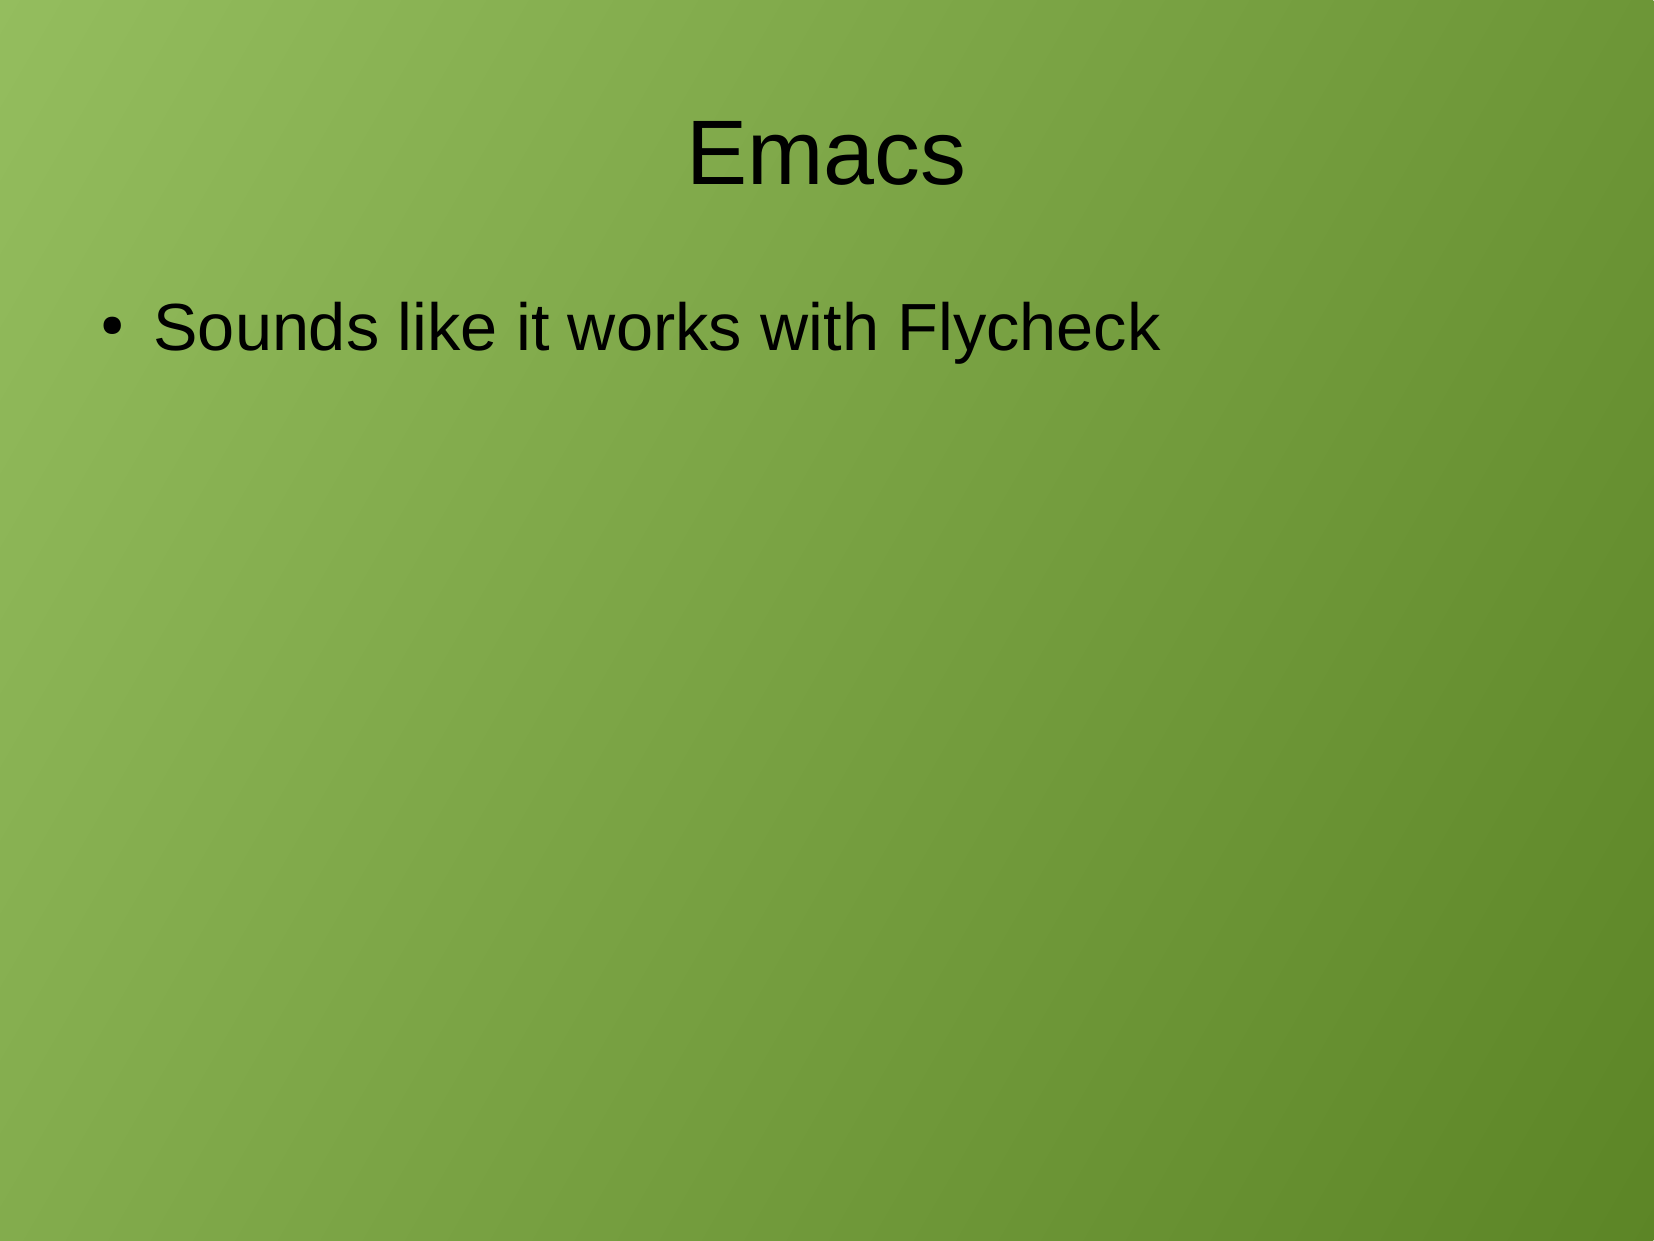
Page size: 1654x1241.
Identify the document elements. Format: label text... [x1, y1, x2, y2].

list Sounds like it works with Flycheck [82, 290, 1571, 1010]
title Emacs [82, 49, 1571, 257]
